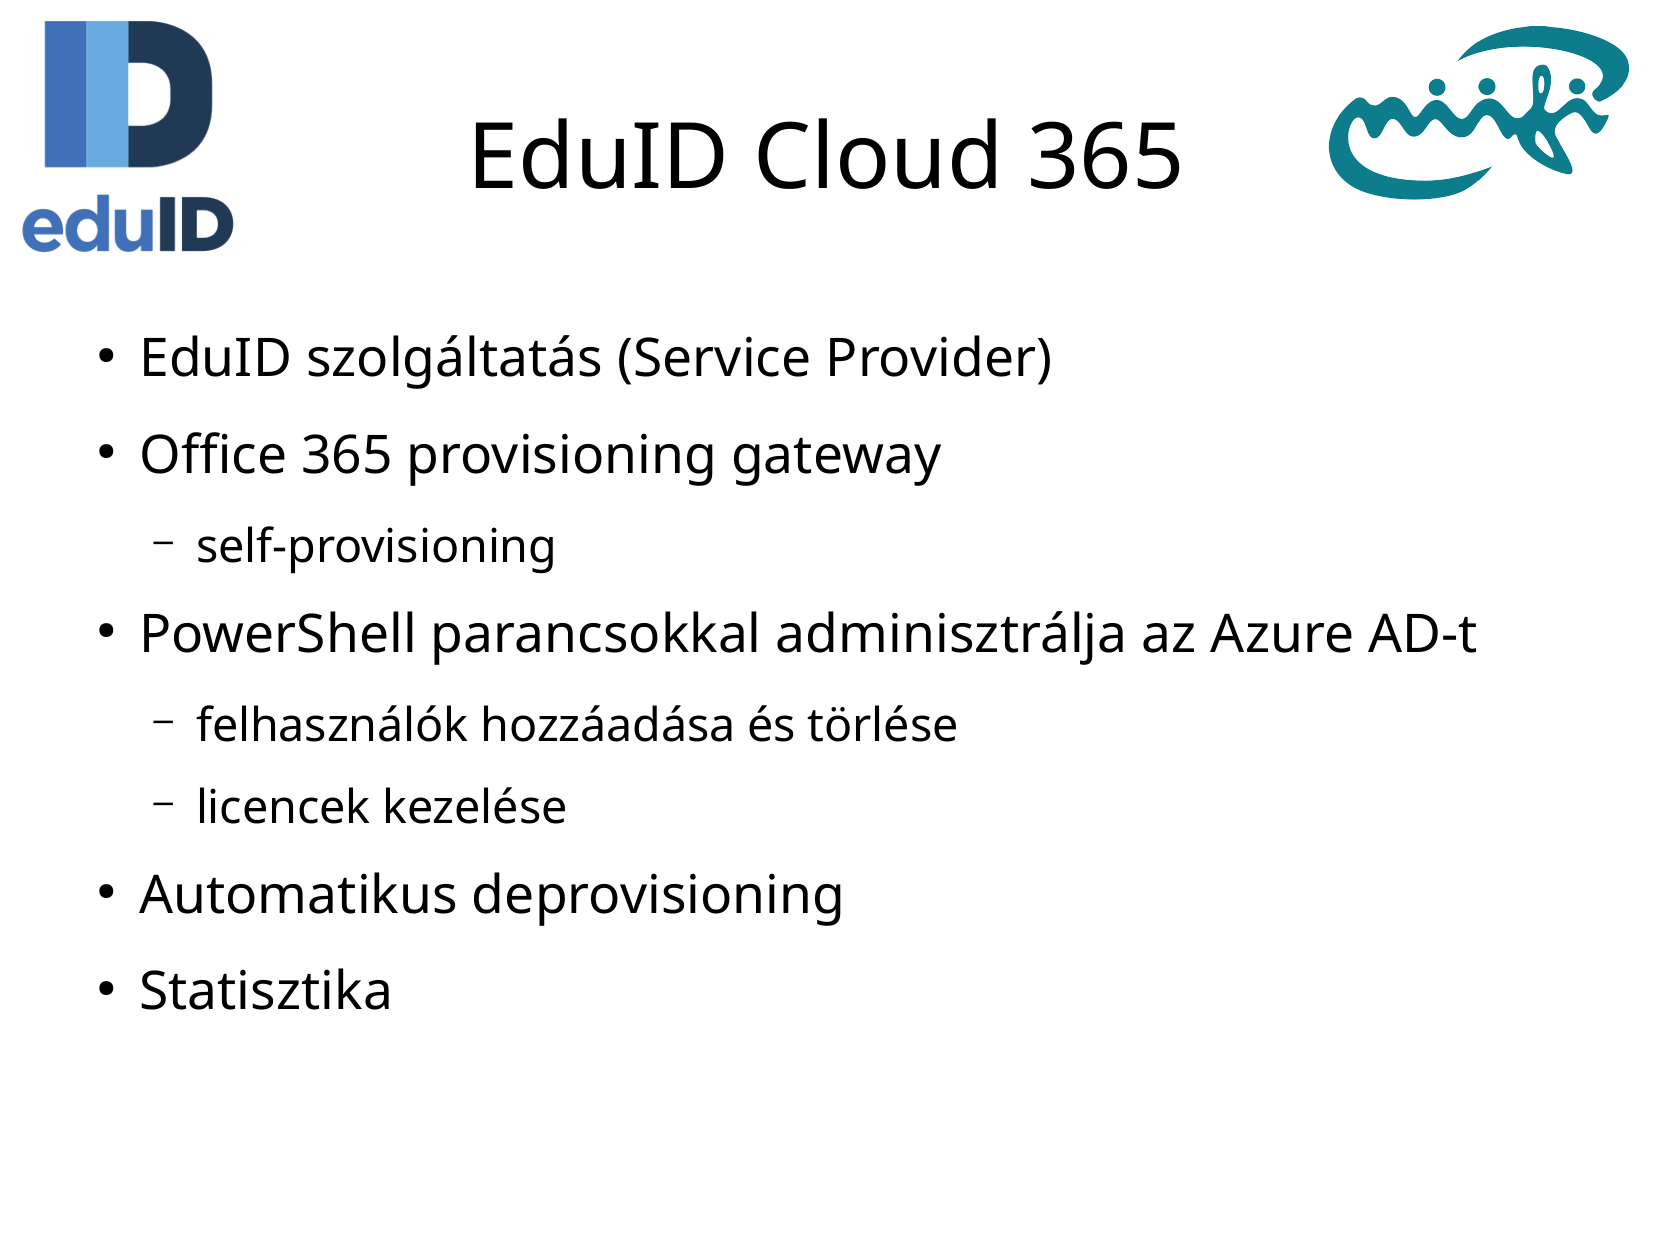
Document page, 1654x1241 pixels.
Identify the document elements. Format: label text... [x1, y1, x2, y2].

picture [1328, 26, 1629, 200]
list EduID szolgáltatás (Service Provider) Office 365 provisioning gateway self-provisioning PowerShell parancsokkal adminisztrálja az Azure AD-t felhasználók hozzáadása és törlése licencek kezelése Automatikus deprovisioning Statisztika [82, 319, 1571, 1039]
title EduID Cloud 365 [82, 49, 1571, 257]
picture [3, 0, 254, 272]
